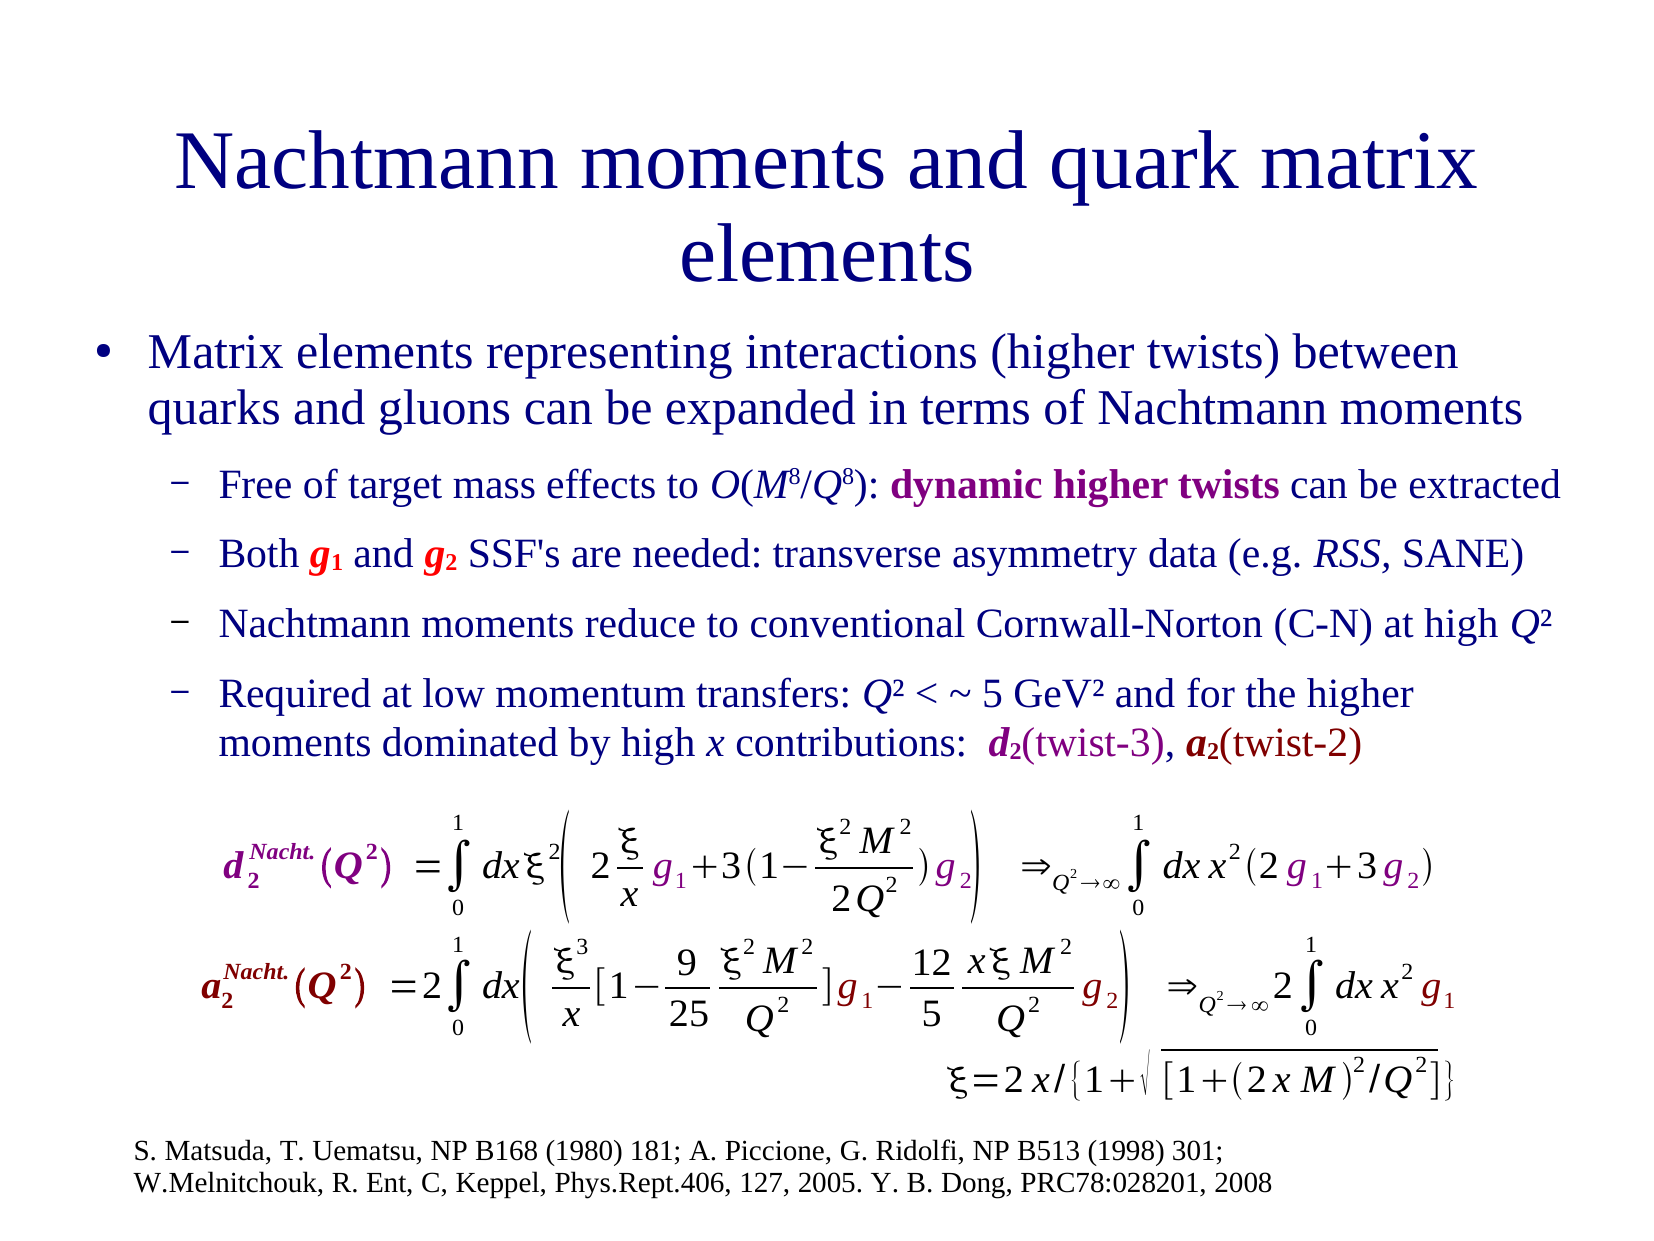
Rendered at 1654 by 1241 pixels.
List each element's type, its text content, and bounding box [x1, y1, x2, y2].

title Nachtmann moments and quark matrix elements [121, 102, 1534, 311]
chart [189, 1024, 1469, 1105]
list Matrix elements representing interactions (higher twists) between quarks and gluons can be expanded in terms of Nachtmann moments Free of target mass effects to O(M8/Q8): dynamic higher twists can be extracted Both g1 and g2 SSF's are needed: transverse asymmetry data (e.g. RSS, SANE) Nachtmann moments reduce to conventional Cornwall-Norton (C-N) at high Q² Required at low momentum transfers: Q² < ~ 5 GeV² and for the higher moments dominated by high x contributions: d2(twist-3), a2(twist-2) [76, 324, 1577, 1024]
text_box S. Matsuda, T. Uematsu, NP B168 (1980) 181; A. Piccione, G. Ridolfi, NP B513 (1998) 301; W.Melnitchouk, R. Ent, C, Keppel, Phys.Rept.406, 127, 2005. Y. B. Dong, PRC78:028201, 2008 [133, 1133, 1286, 1205]
